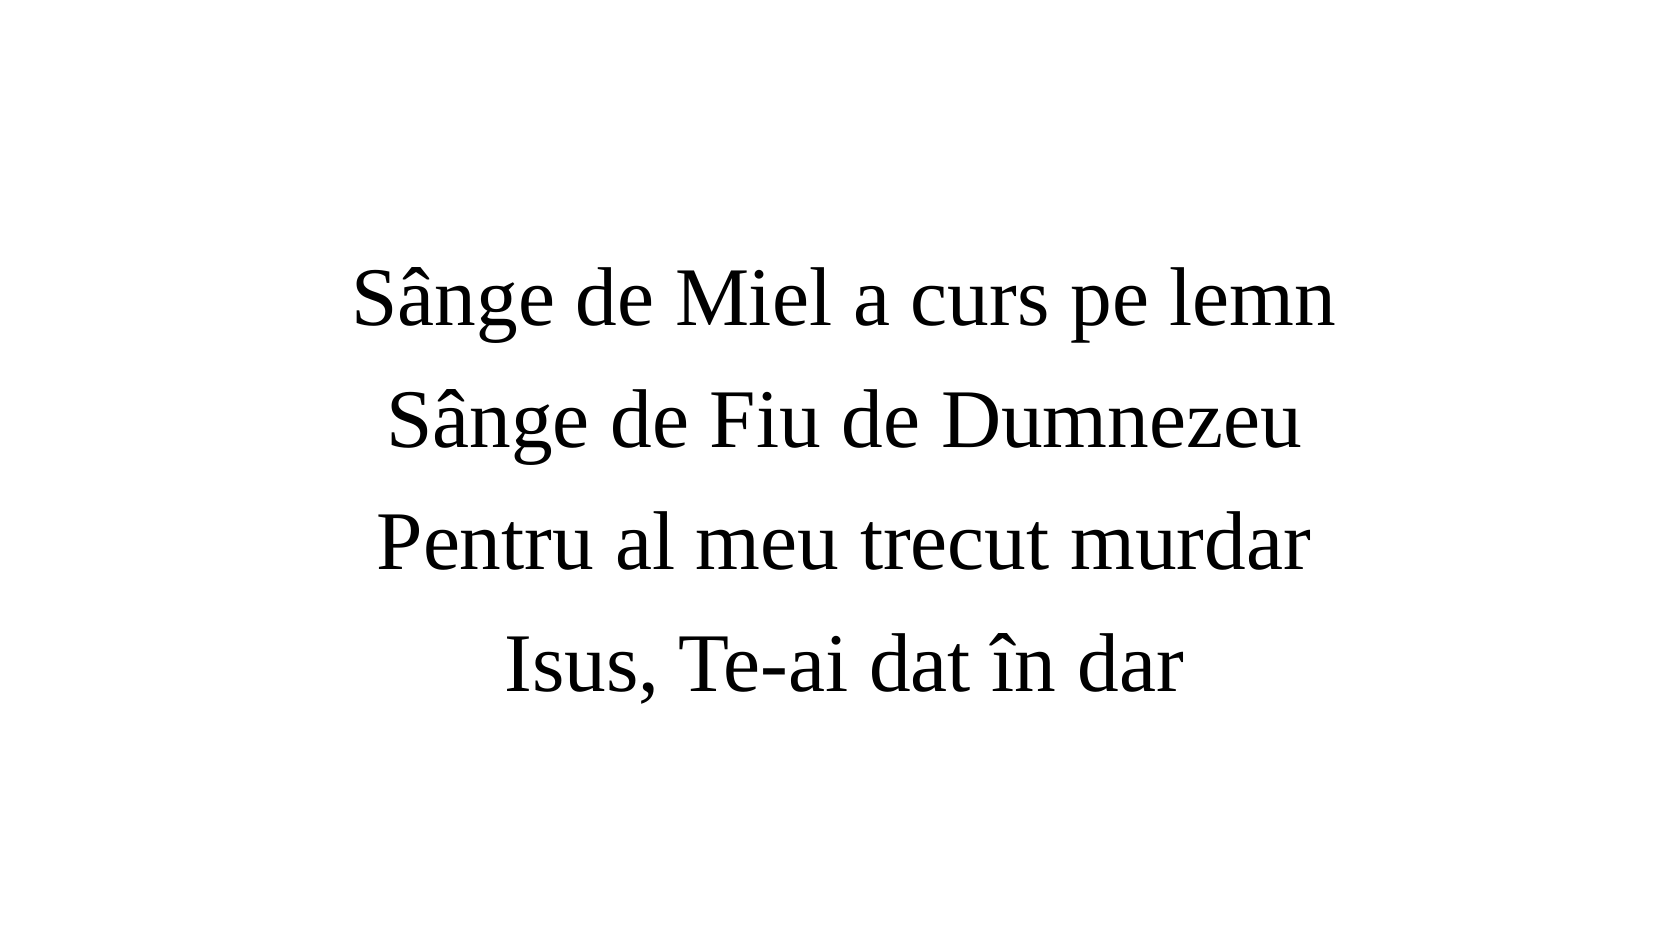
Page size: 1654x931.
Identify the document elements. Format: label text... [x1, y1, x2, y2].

subtitle Sânge de Miel a curs pe lemn Sânge de Fiu de Dumnezeu Pentru al meu trecut murdar Isus, Te-ai dat în dar [153, 238, 1536, 713]
